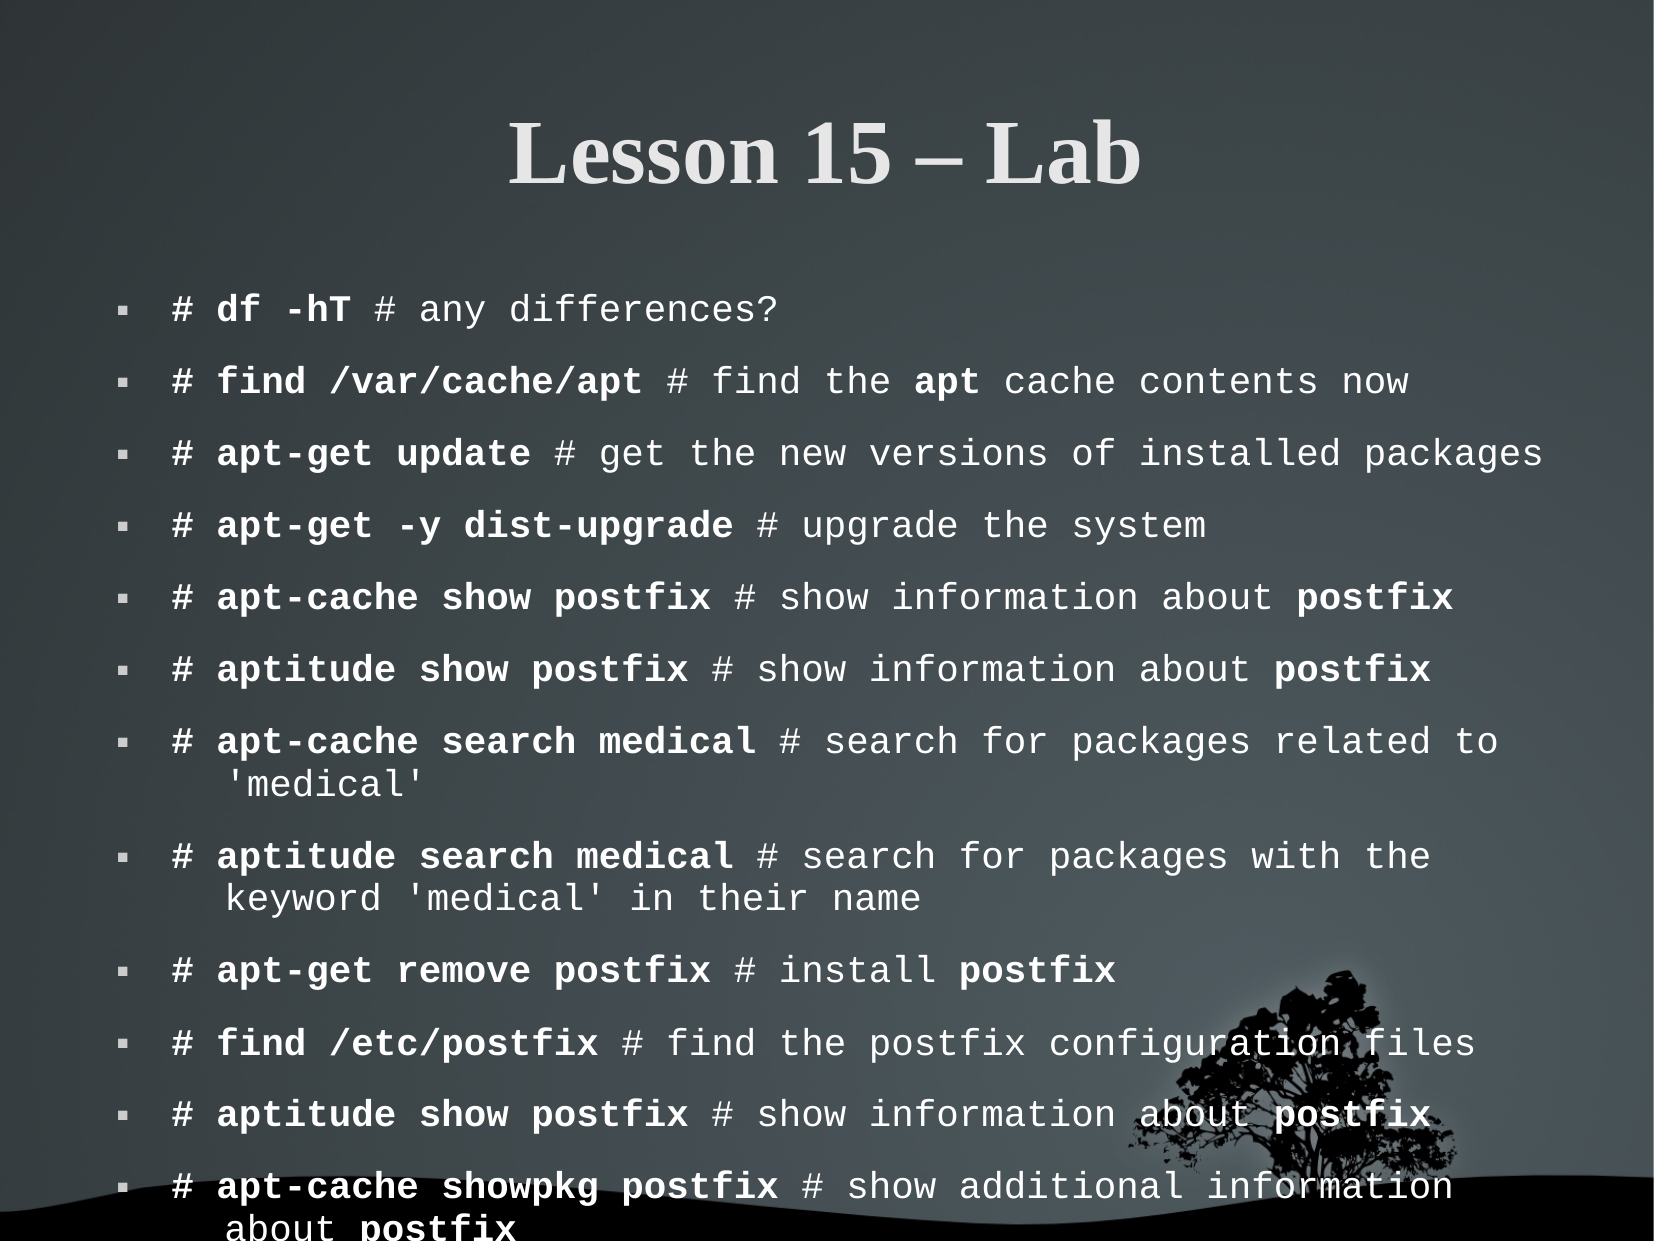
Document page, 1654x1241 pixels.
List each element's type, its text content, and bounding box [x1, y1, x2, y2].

picture [388, 1224, 396, 1238]
picture [253, 1223, 263, 1239]
picture [0, 0, 1654, 1241]
picture [501, 1234, 510, 1241]
picture [367, 1224, 374, 1238]
picture [230, 1231, 239, 1239]
picture [275, 1223, 286, 1239]
list # df -hT # any differences? # find /var/cache/apt # find the apt cache contents now # apt-get update # get the new versions of installed packages # apt-get -y dist-upgrade # upgrade the system # apt-cache show postfix # show information about postfix # aptitude show postfix # show information about postfix # apt-cache search medical # search for packages related to 'medical' # aptitude search medical # search for packages with the keyword 'medical' in their name # apt-get remove postfix # install postfix # find /etc/postfix # find the postfix configuration files # aptitude show postfix # show information about postfix # apt-cache showpkg postfix # show additional information about postfix # apt-cache depends postfix # show postfix dependencies [82, 290, 1571, 1176]
title Lesson 15 – Lab [82, 49, 1571, 257]
